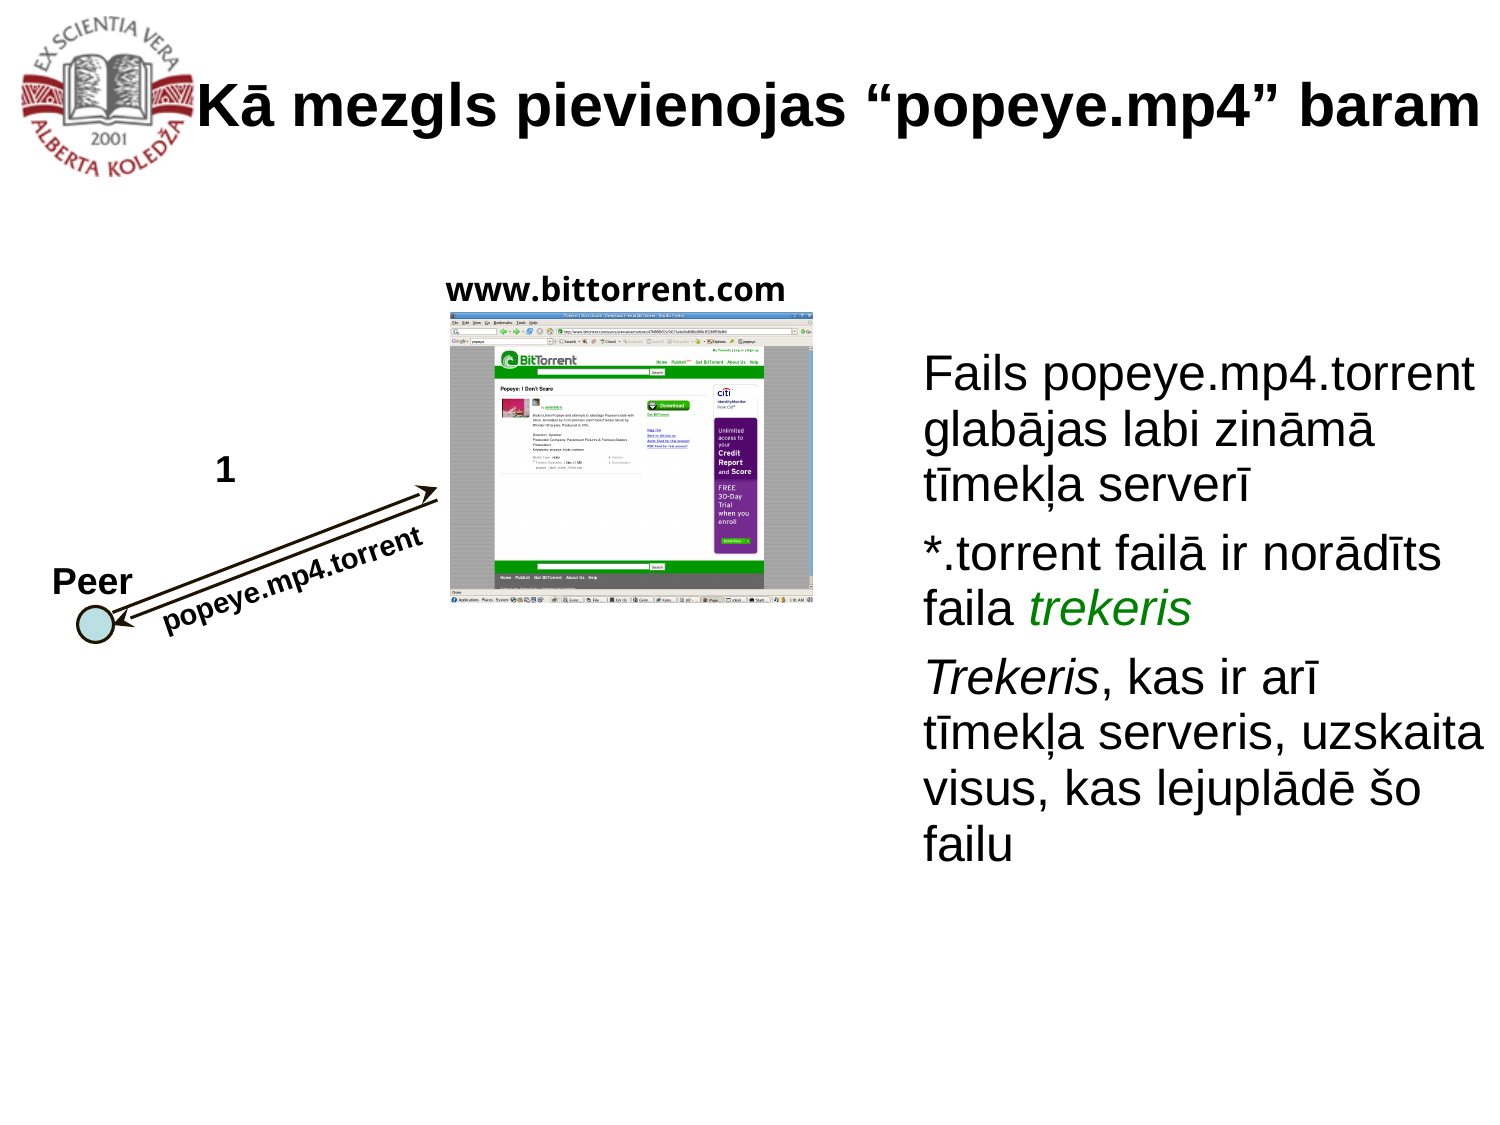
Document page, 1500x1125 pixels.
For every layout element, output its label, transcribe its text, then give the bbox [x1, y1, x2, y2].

text_box Peer [128, 604, 142, 611]
text_box Peer [36, 549, 148, 611]
picture [450, 312, 813, 603]
picture [21, 16, 194, 177]
text_box [77, 611, 114, 643]
list Fails popeye.mp4.torrent glabājas labi zināmā tīmekļa serverī *.torrent failā ir norādīts faila trekeris Trekeris, kas ir arī tīmekļa serveris, uzskaita visus, kas lejuplādē šo failu [837, 337, 1500, 1080]
title Kā mezgls pievienojas “popeye.mp4” baram [153, 70, 1500, 140]
text_box popeye.mp4.torrent [139, 504, 443, 651]
text_box www.bittorrent.com [430, 260, 802, 316]
text_box 1 [200, 437, 251, 498]
